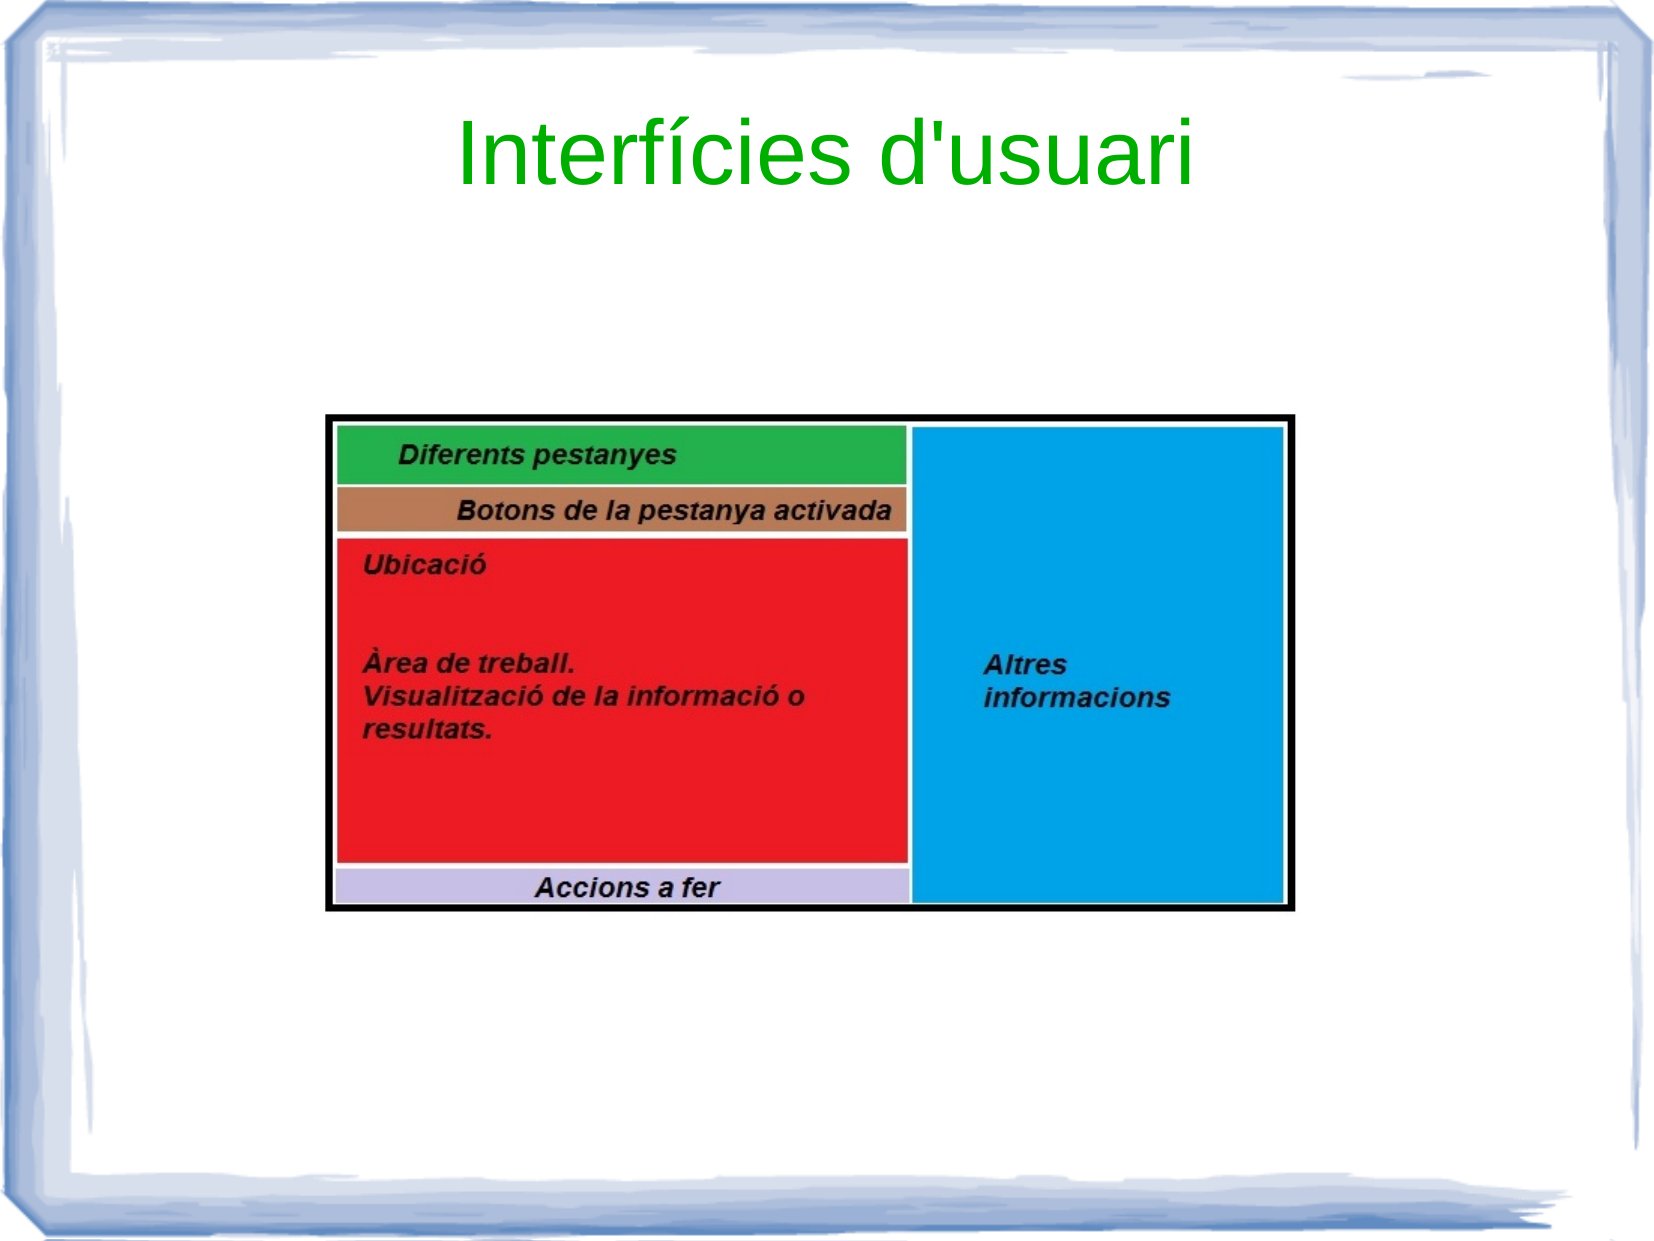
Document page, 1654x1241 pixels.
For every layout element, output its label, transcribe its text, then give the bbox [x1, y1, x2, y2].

title Interfícies d'usuari [82, 49, 1571, 257]
picture [0, 0, 1654, 1241]
